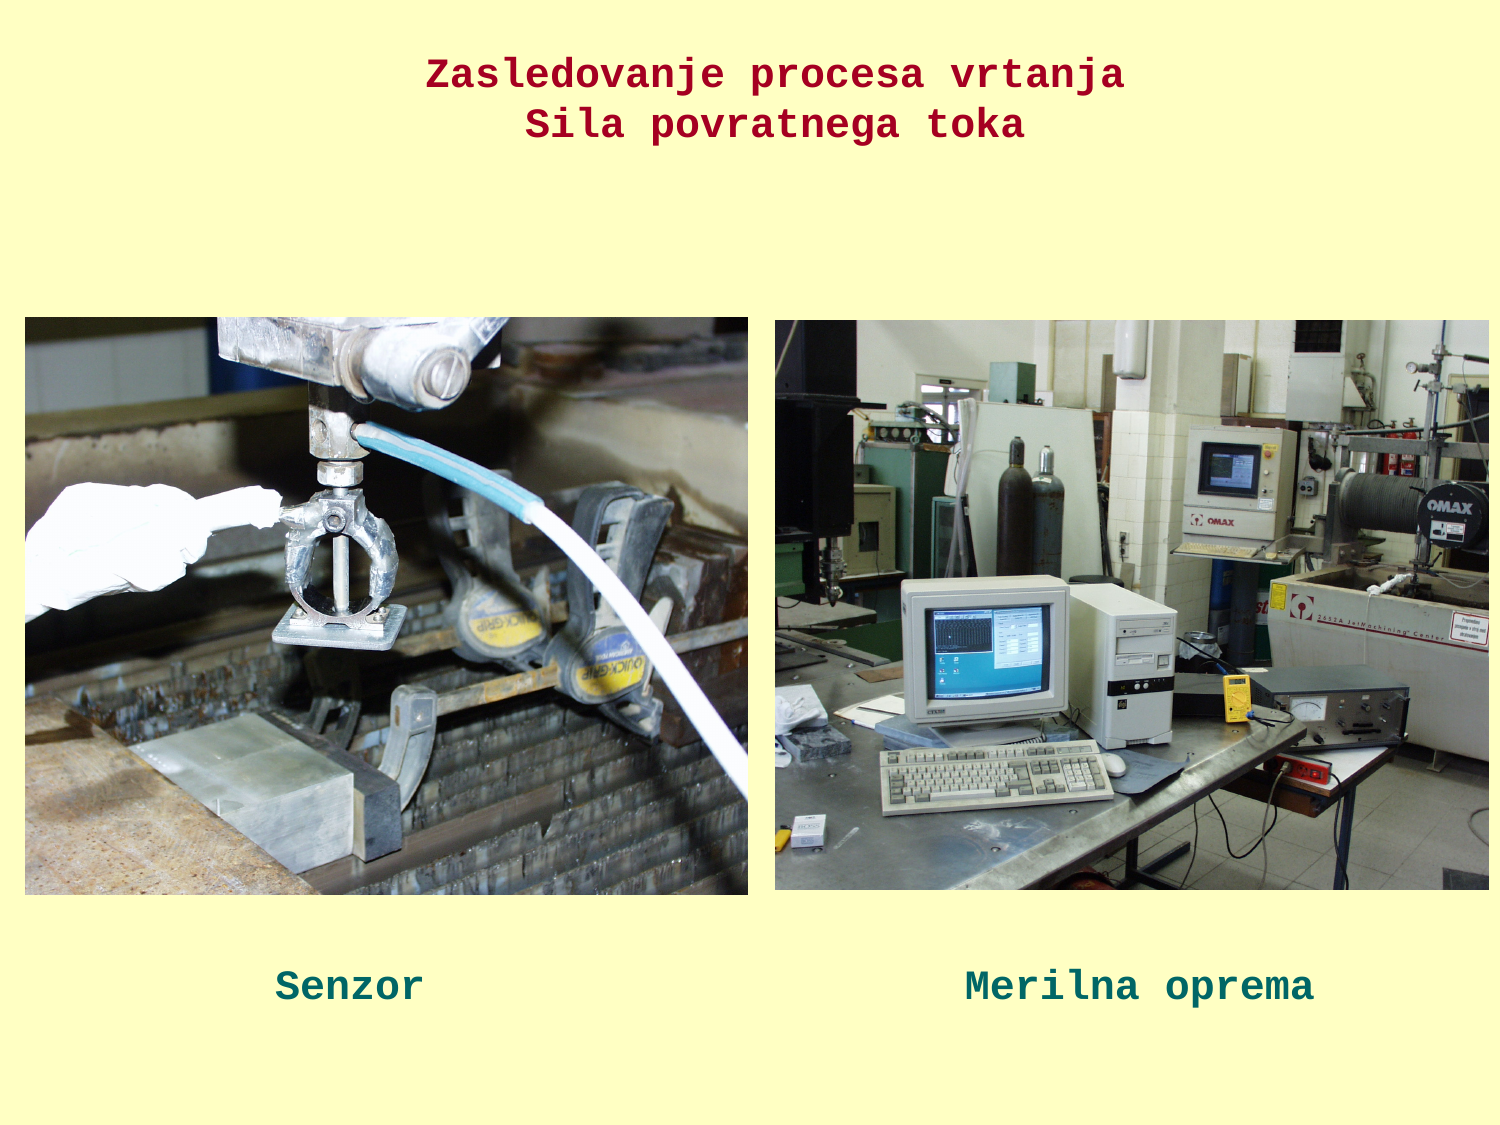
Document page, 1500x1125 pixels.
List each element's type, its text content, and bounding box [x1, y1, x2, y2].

picture [775, 320, 1489, 890]
text_box Senzor [260, 950, 511, 1016]
text_box Zasledovanje procesa vrtanja Sila povratnega toka [0, 1, 1500, 190]
picture [25, 317, 748, 895]
text_box Merilna oprema [950, 950, 1463, 1016]
